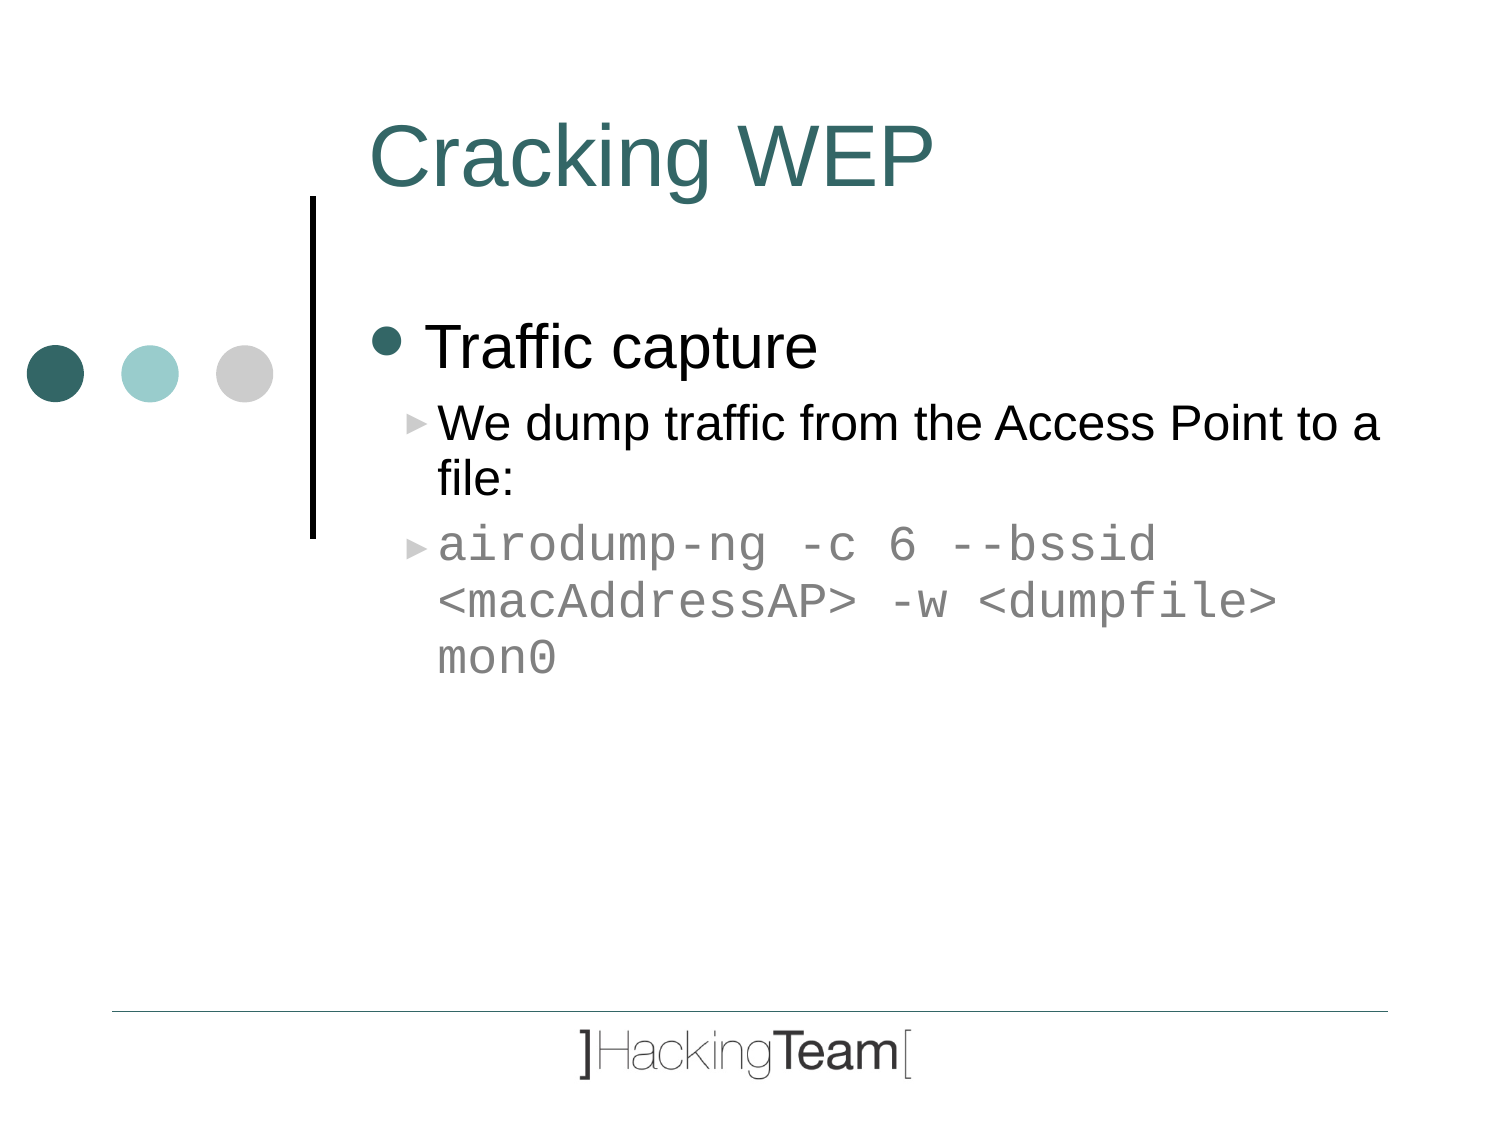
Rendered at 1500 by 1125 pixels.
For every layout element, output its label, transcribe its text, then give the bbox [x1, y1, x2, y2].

list Traffic capture We dump traffic from the Access Point to a file: airodump-ng -c 6 --bssid <macAddressAP> -w <dumpfile> mon0 [249, 312, 1401, 1041]
title Cracking WEP [249, 38, 1401, 275]
picture [574, 1041, 916, 1084]
